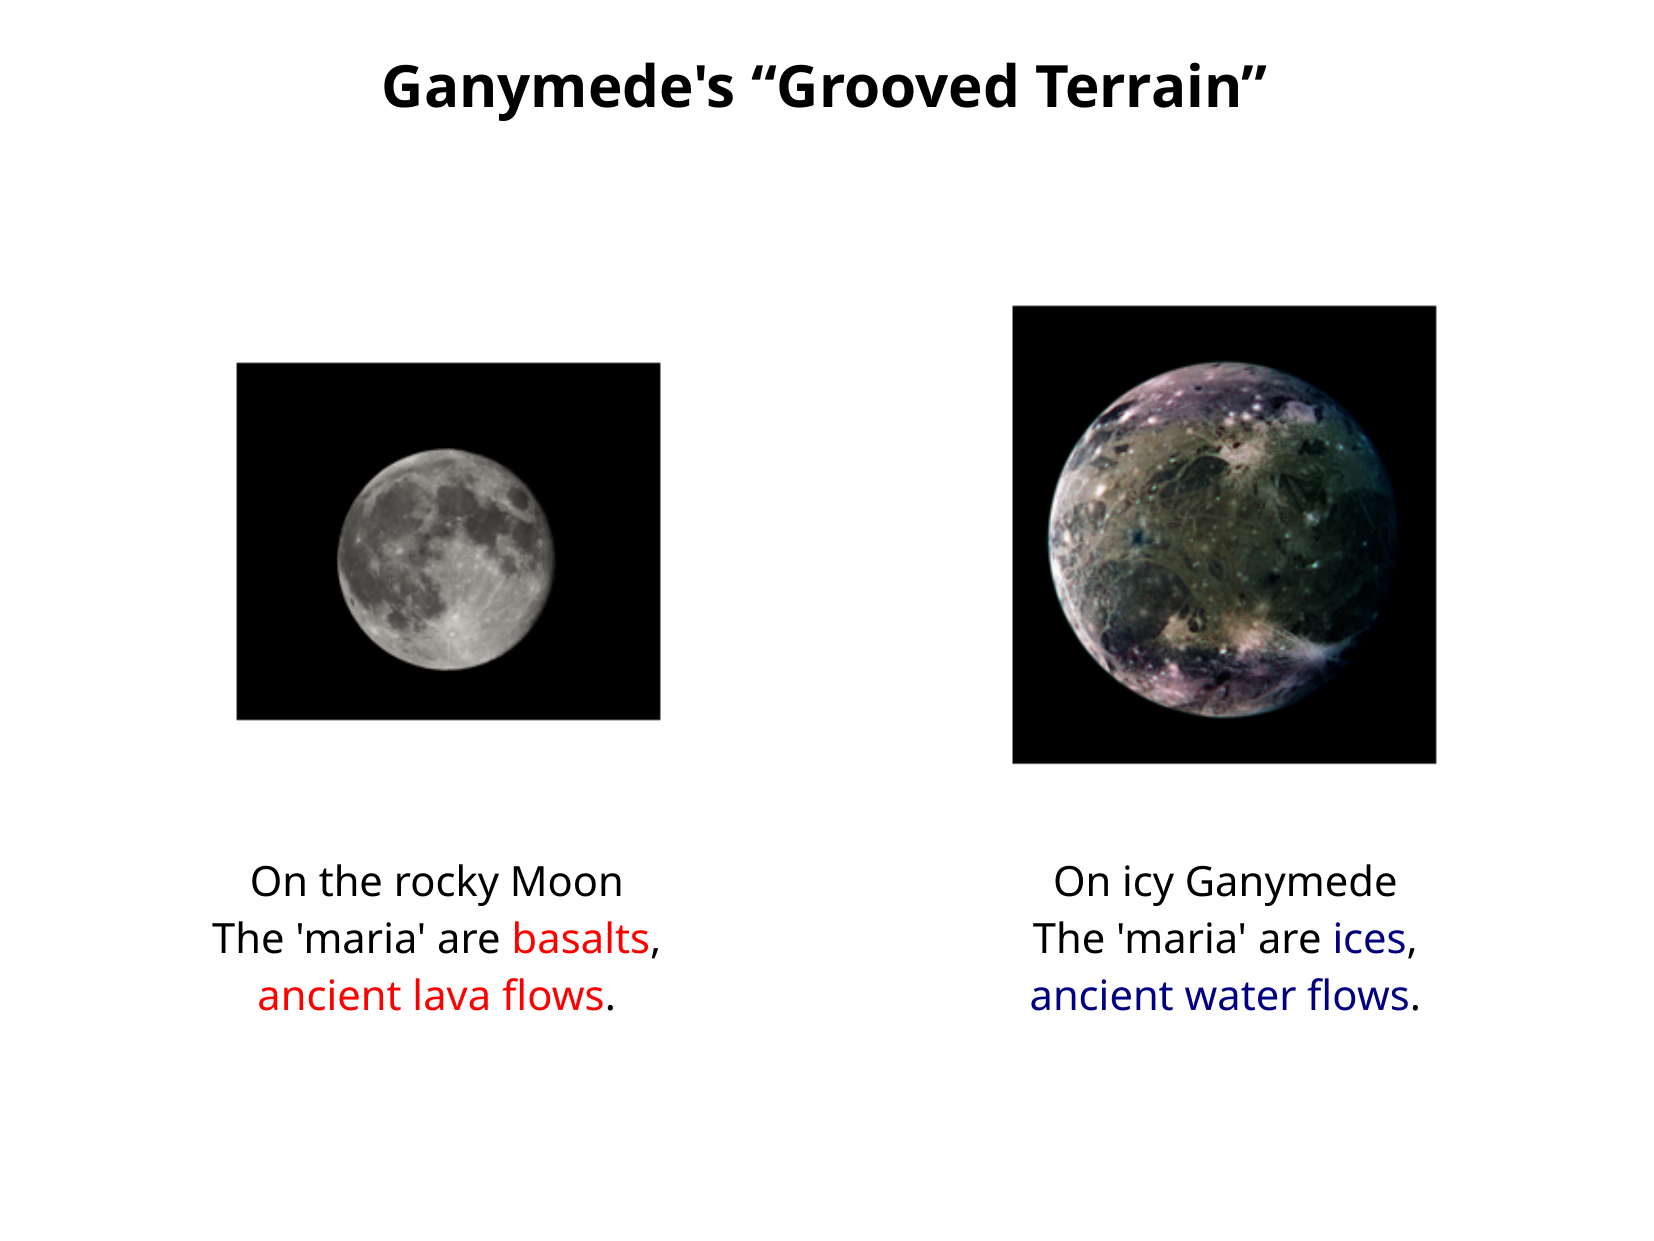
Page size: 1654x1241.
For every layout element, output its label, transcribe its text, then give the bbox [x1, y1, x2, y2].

text_box On the rocky Moon The 'maria' are basalts, ancient lava flows. [4, 843, 792, 1034]
text_box On icy Ganymede The 'maria' are ices, ancient water flows. [792, 843, 1654, 1034]
text_box Ganymede's “Grooved Terrain” [262, 37, 1388, 134]
picture [163, 255, 733, 825]
picture [937, 255, 1507, 825]
